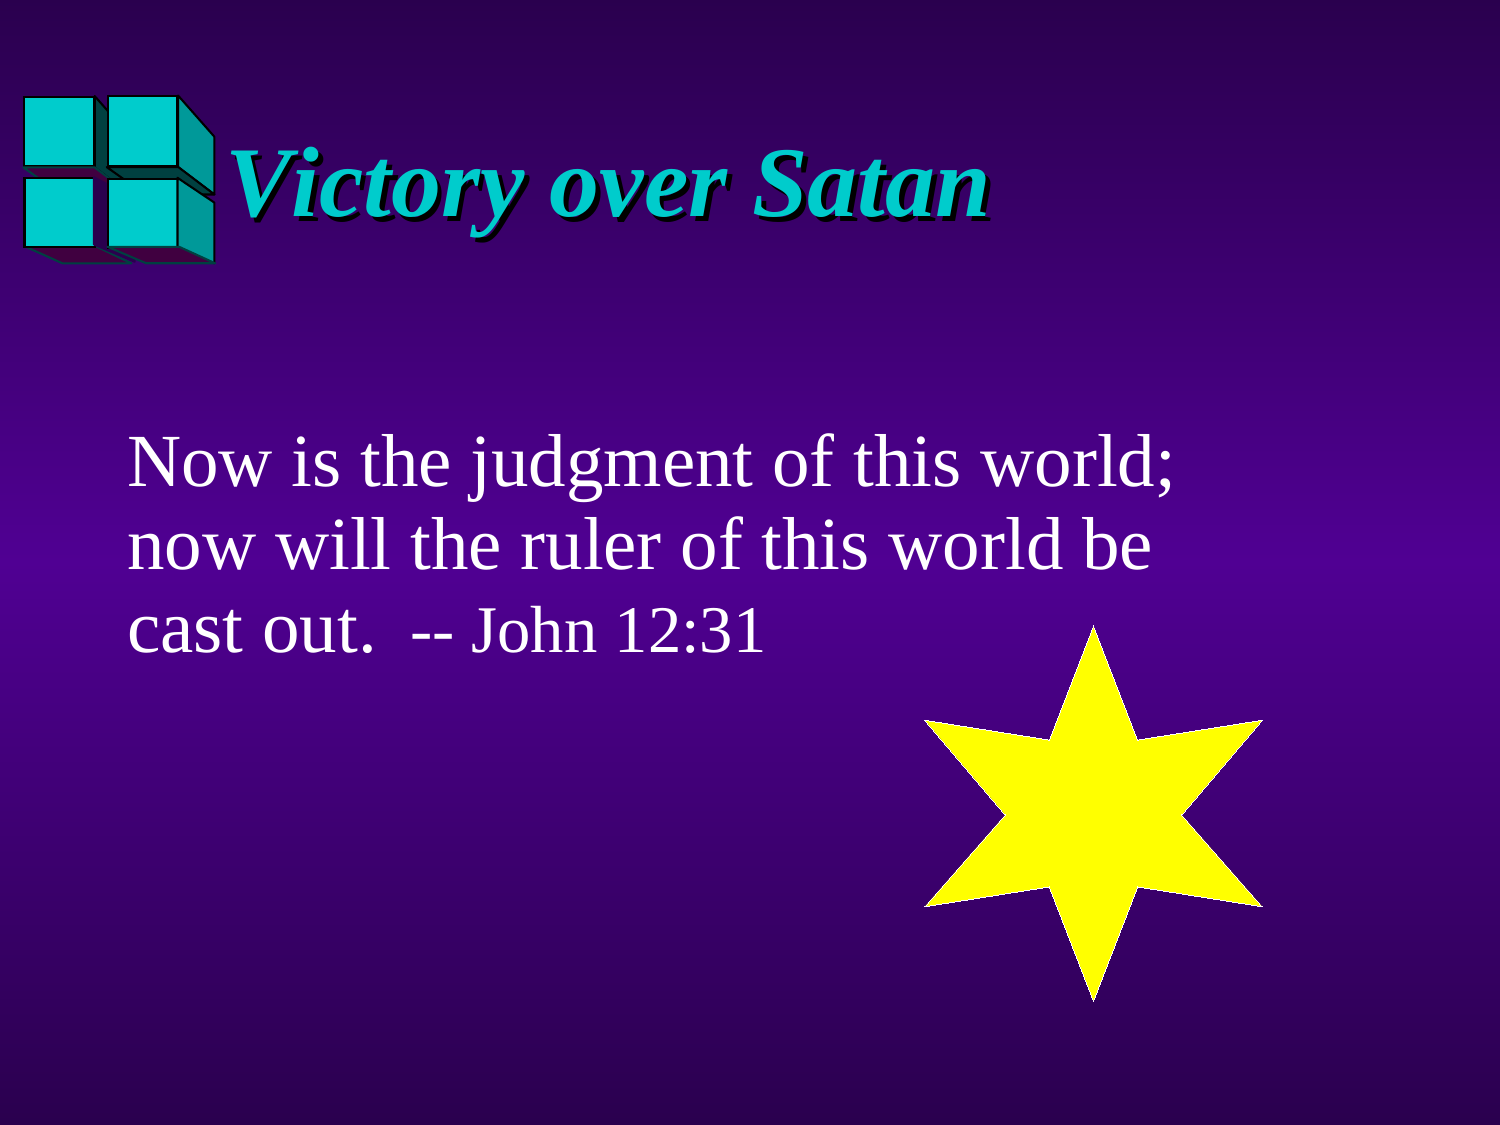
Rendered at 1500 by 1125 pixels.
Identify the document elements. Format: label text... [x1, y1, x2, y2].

text_box [924, 625, 1263, 1002]
title Victory over Satan [224, 62, 1388, 303]
text_box Now is the judgment of this world; now will the ruler of this world be cast out. -- John 12:31 [112, 412, 1238, 677]
